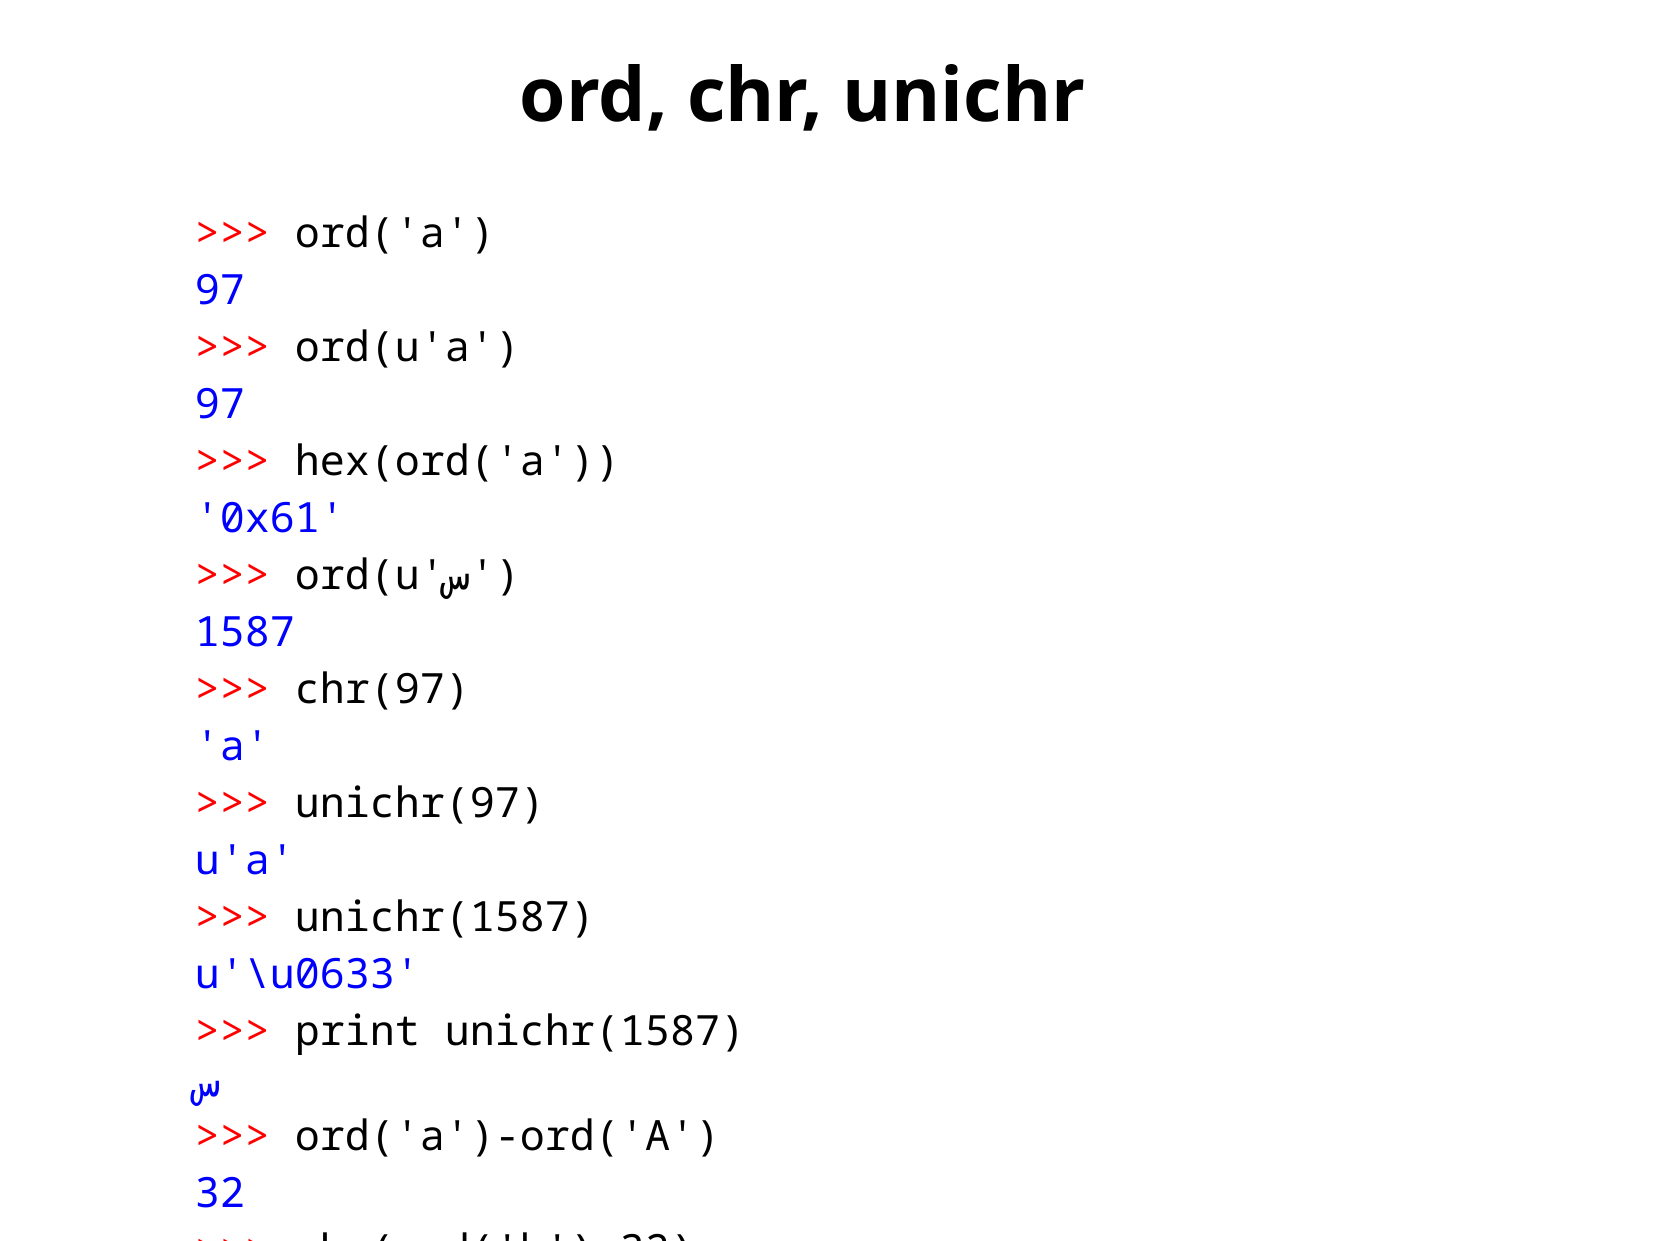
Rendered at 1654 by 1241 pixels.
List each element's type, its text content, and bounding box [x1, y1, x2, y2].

text_box ord, chr, unichr [505, 34, 1047, 185]
text_box >>> ord('a') 97 >>> ord(u'a') 97 >>> hex(ord('a')) '0x61' >>> ord(u'س') 1587 >>> chr(97) 'a' >>> unichr(97) u'a' >>> unichr(1587) u'\u0633' >>> print unichr(1587) س >>> ord('a')-ord('A') 32 >>> chr(ord('b')-32) 'B' [180, 195, 1321, 1182]
